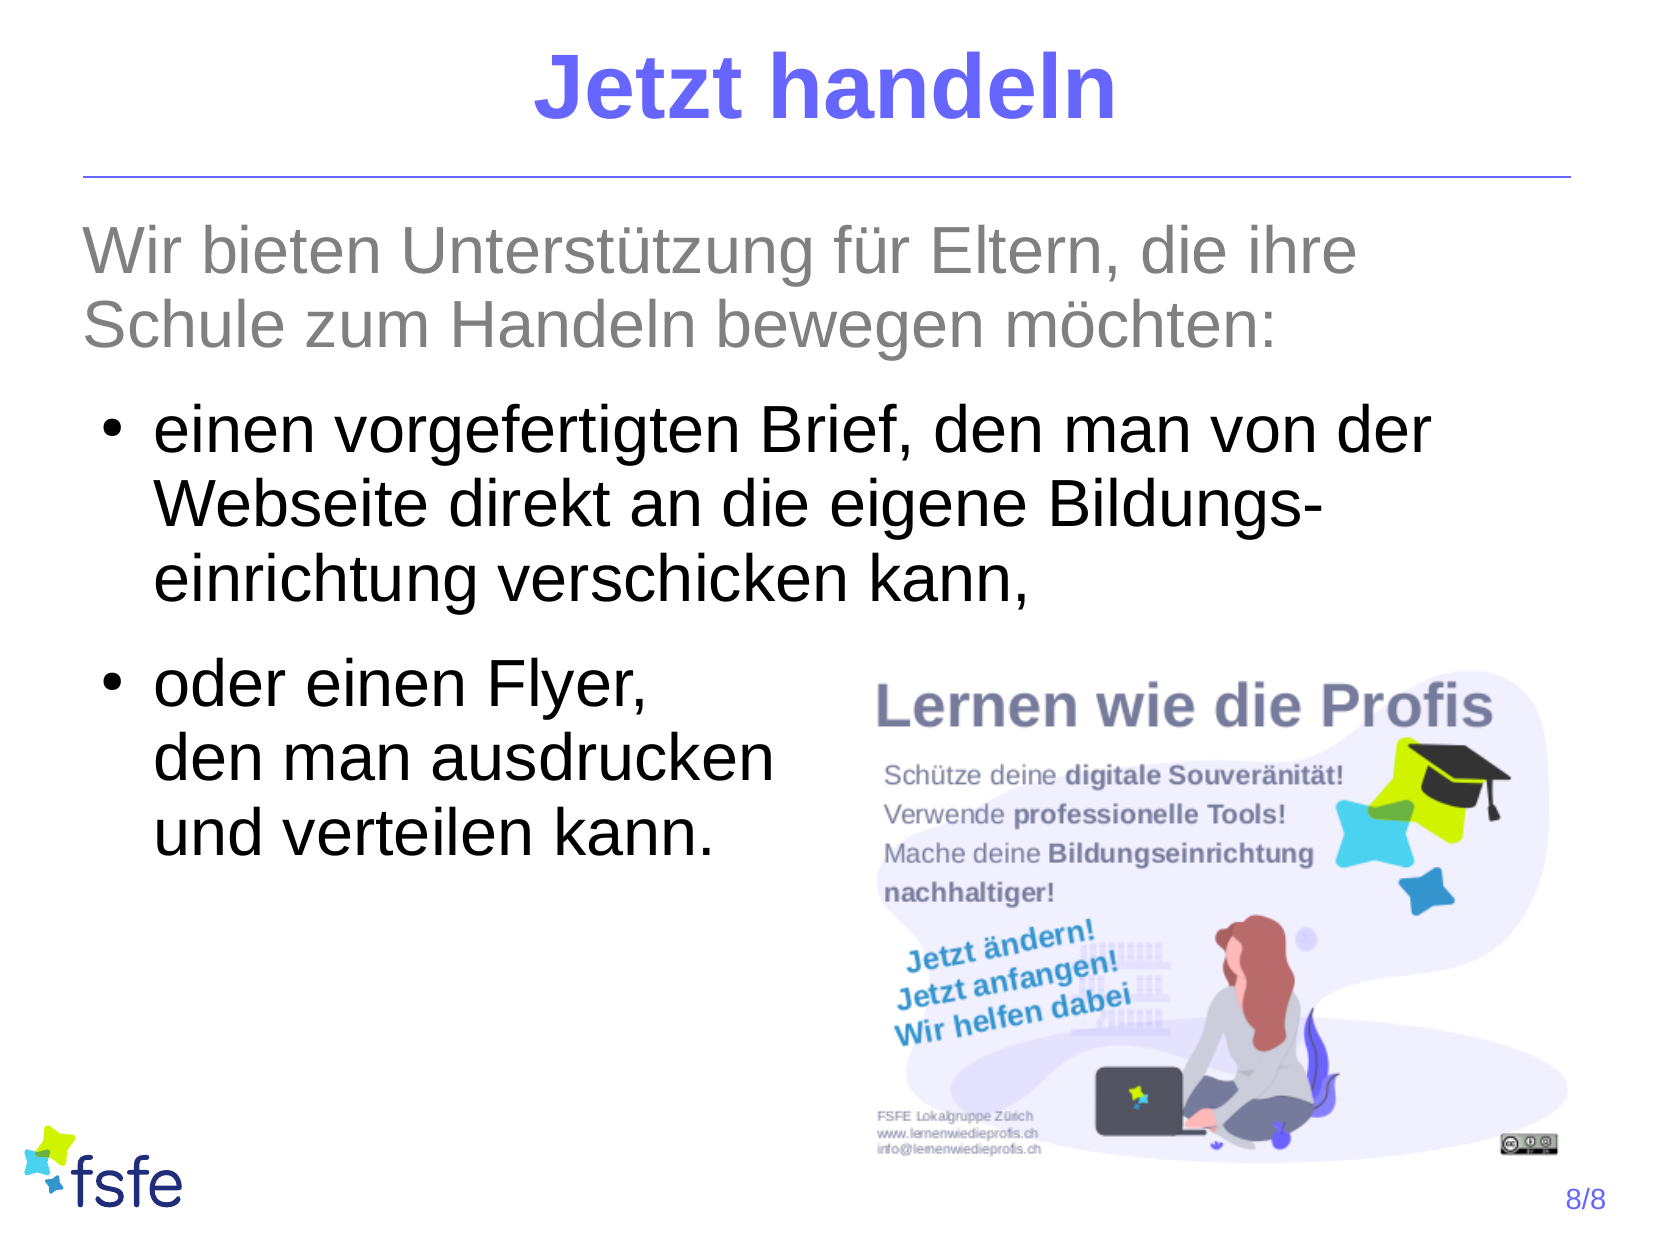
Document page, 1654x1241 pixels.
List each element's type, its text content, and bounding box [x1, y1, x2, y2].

list Wir bieten Unterstützung für Eltern, die ihre Schule zum Handeln bewegen möchten: einen vorgefertigten Brief, den man von der Webseite direkt an die eigene Bildungs-einrichtung verschicken kann, oder einen Flyer, den man ausdrucken und verteilen kann. [82, 212, 1571, 1146]
picture [862, 661, 1581, 1168]
title Jetzt handeln [82, 31, 1571, 142]
